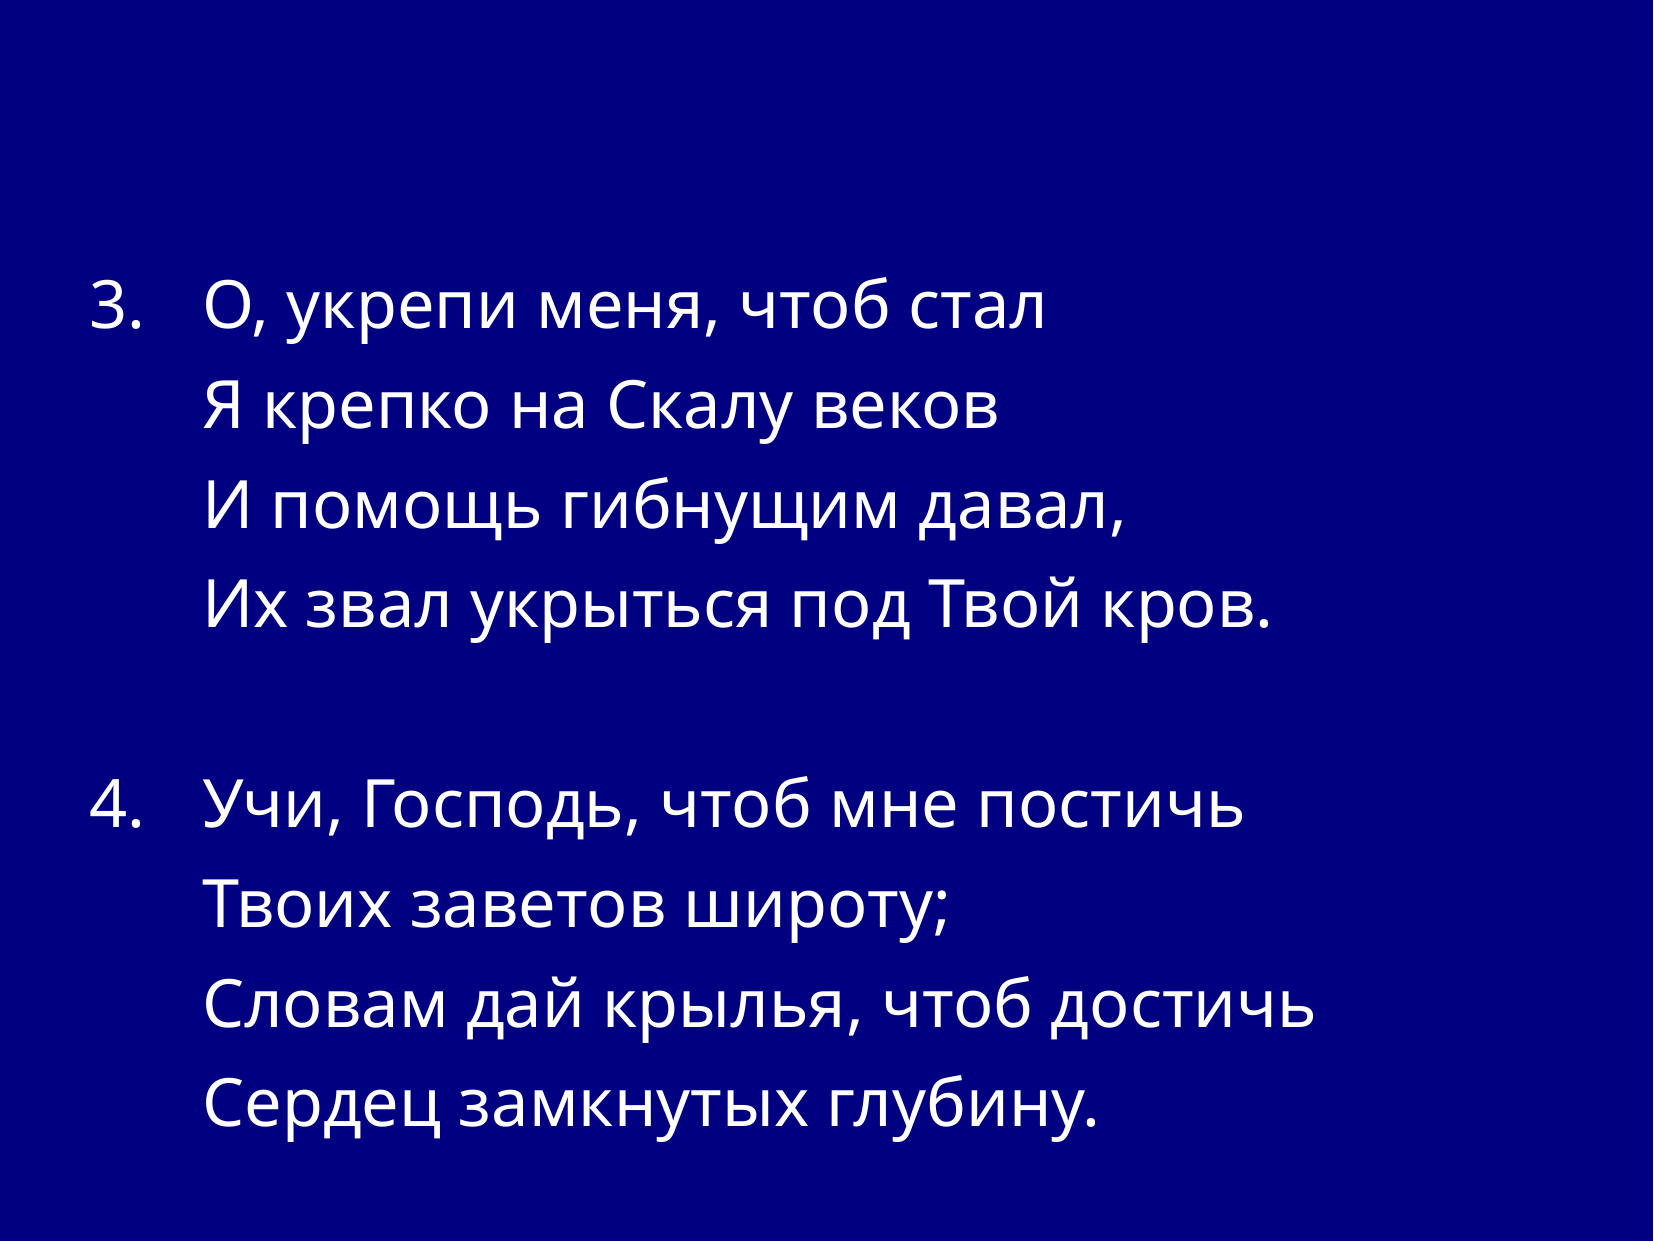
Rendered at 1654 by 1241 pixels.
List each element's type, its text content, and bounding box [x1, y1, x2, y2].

text_box 3. О, укрепи меня, чтоб стал Я крепко на Скалу веков И помощь гибнущим давал, Их звал укрыться под Твой кров. 4. Учи, Господь, чтоб мне постичь Твоих заветов широту; Словам дай крылья, чтоб достичь Сердец замкнутых глубину. [75, 150, 1576, 1163]
